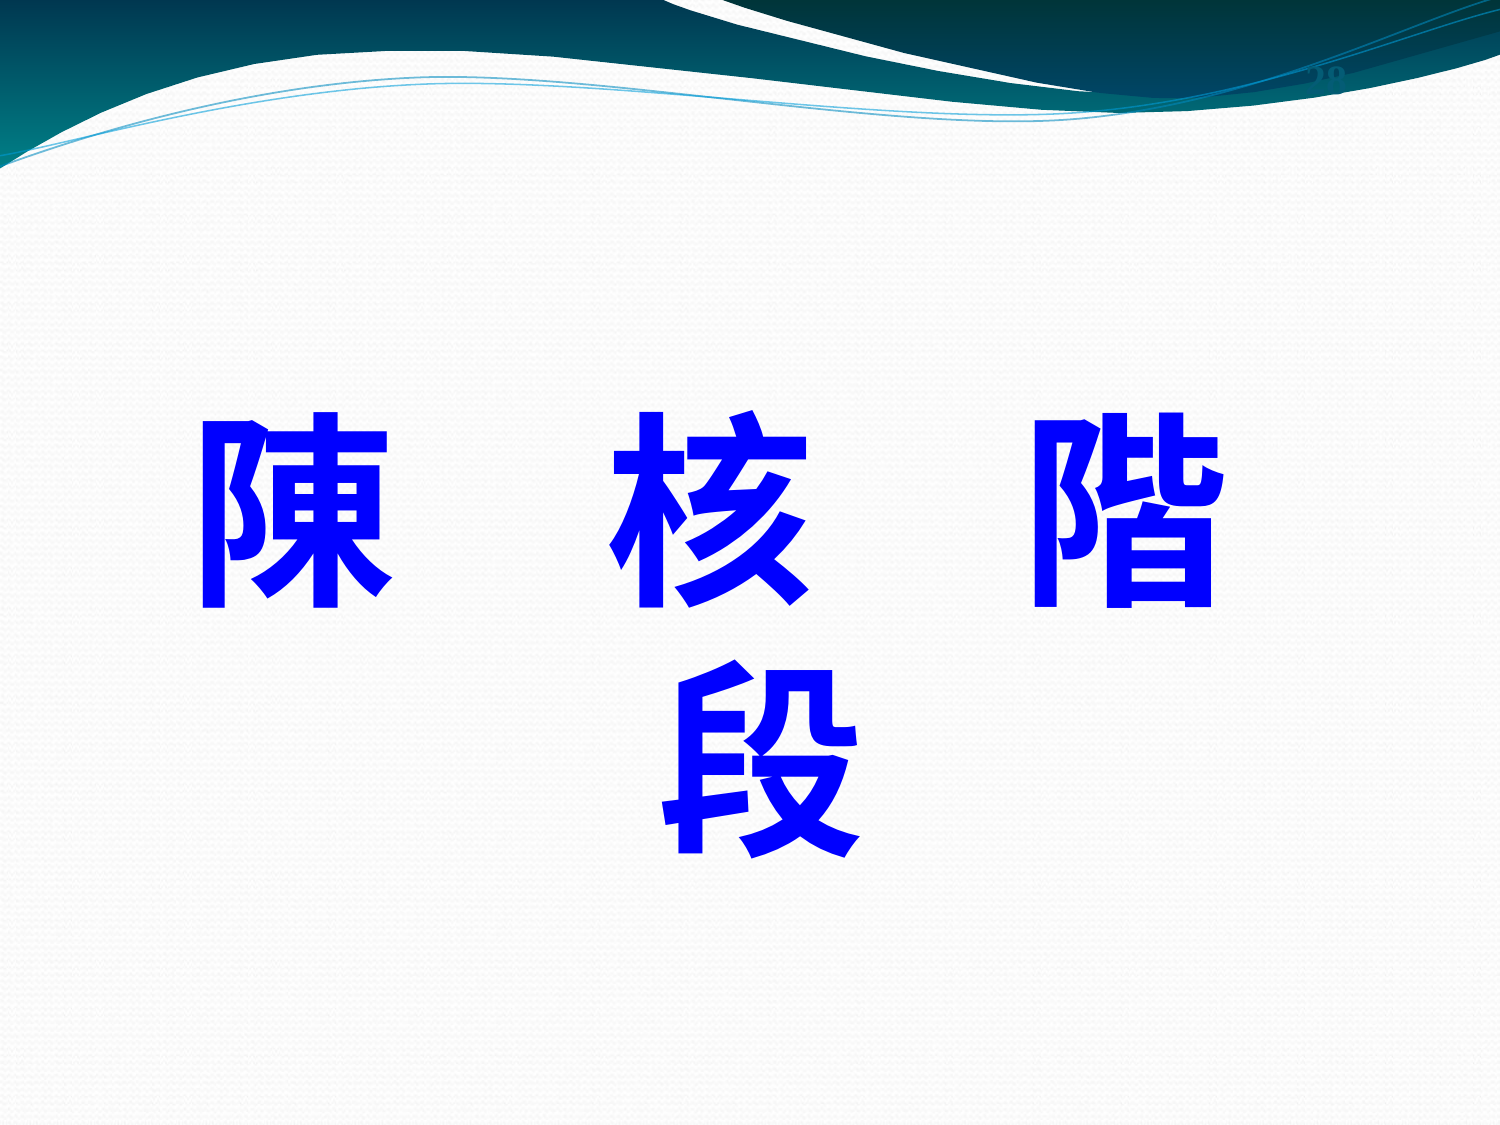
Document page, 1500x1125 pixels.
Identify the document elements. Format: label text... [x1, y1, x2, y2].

text_box [1305, 42, 1431, 103]
text_box 陳 核 階 段 [159, 373, 1365, 639]
